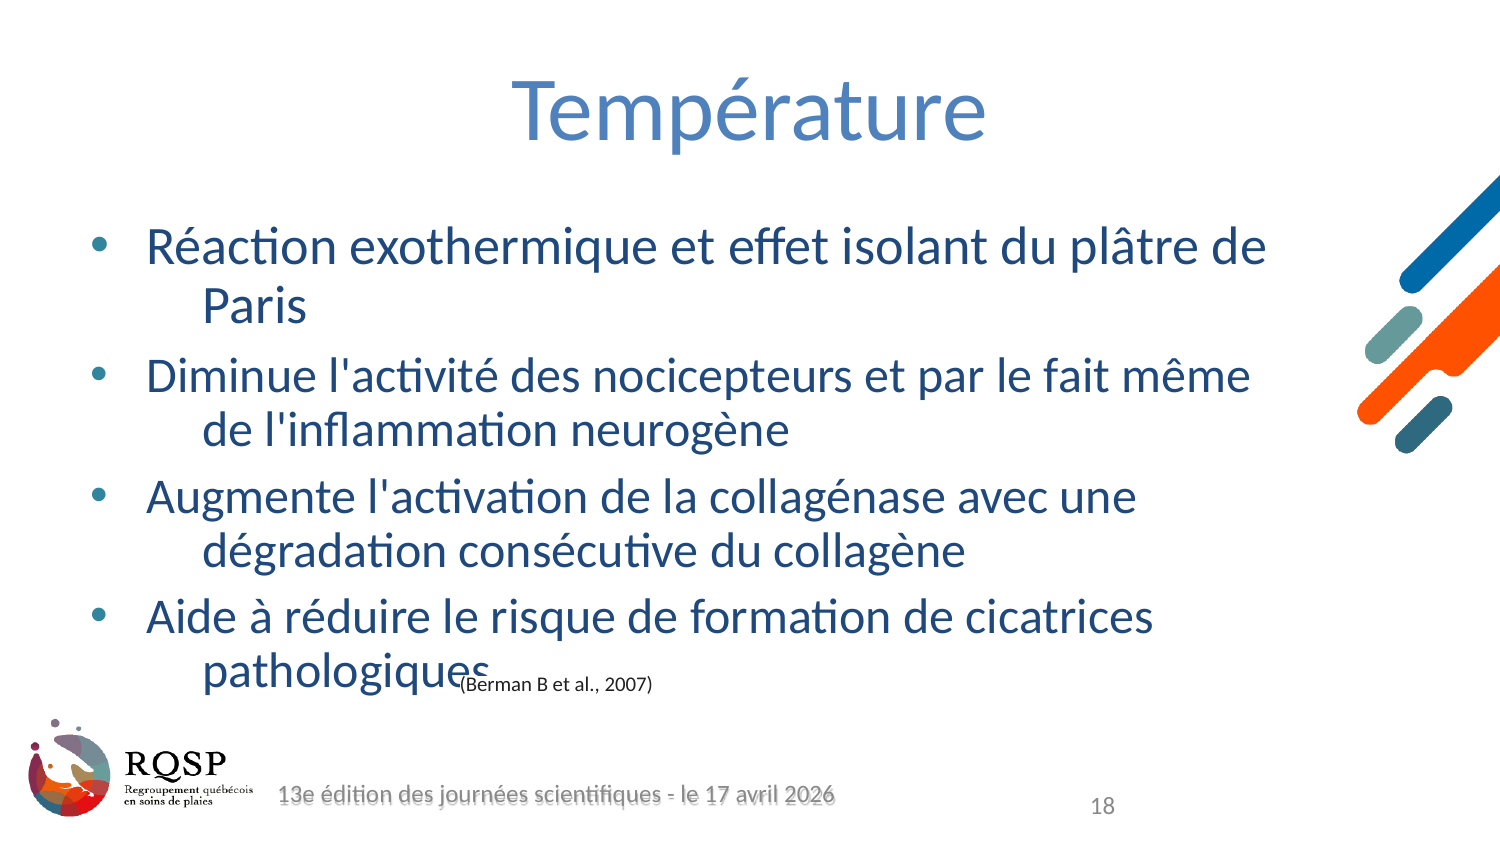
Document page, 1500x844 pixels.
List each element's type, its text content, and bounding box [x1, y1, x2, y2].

title Température [75, 33, 1426, 175]
text_box [1074, 782, 1426, 828]
list Réaction exothermique et effet isolant du plâtre de Paris Diminue l'activité des nocicepteurs et par le fait même de l'inflammation neurogène Augmente l'activation de la collagénase avec une dégradation consécutive du collagène Aide à réduire le risque de formation de cicatrices pathologiques [75, 210, 1307, 715]
text_box (Berman B et al., 2007) [444, 663, 751, 704]
